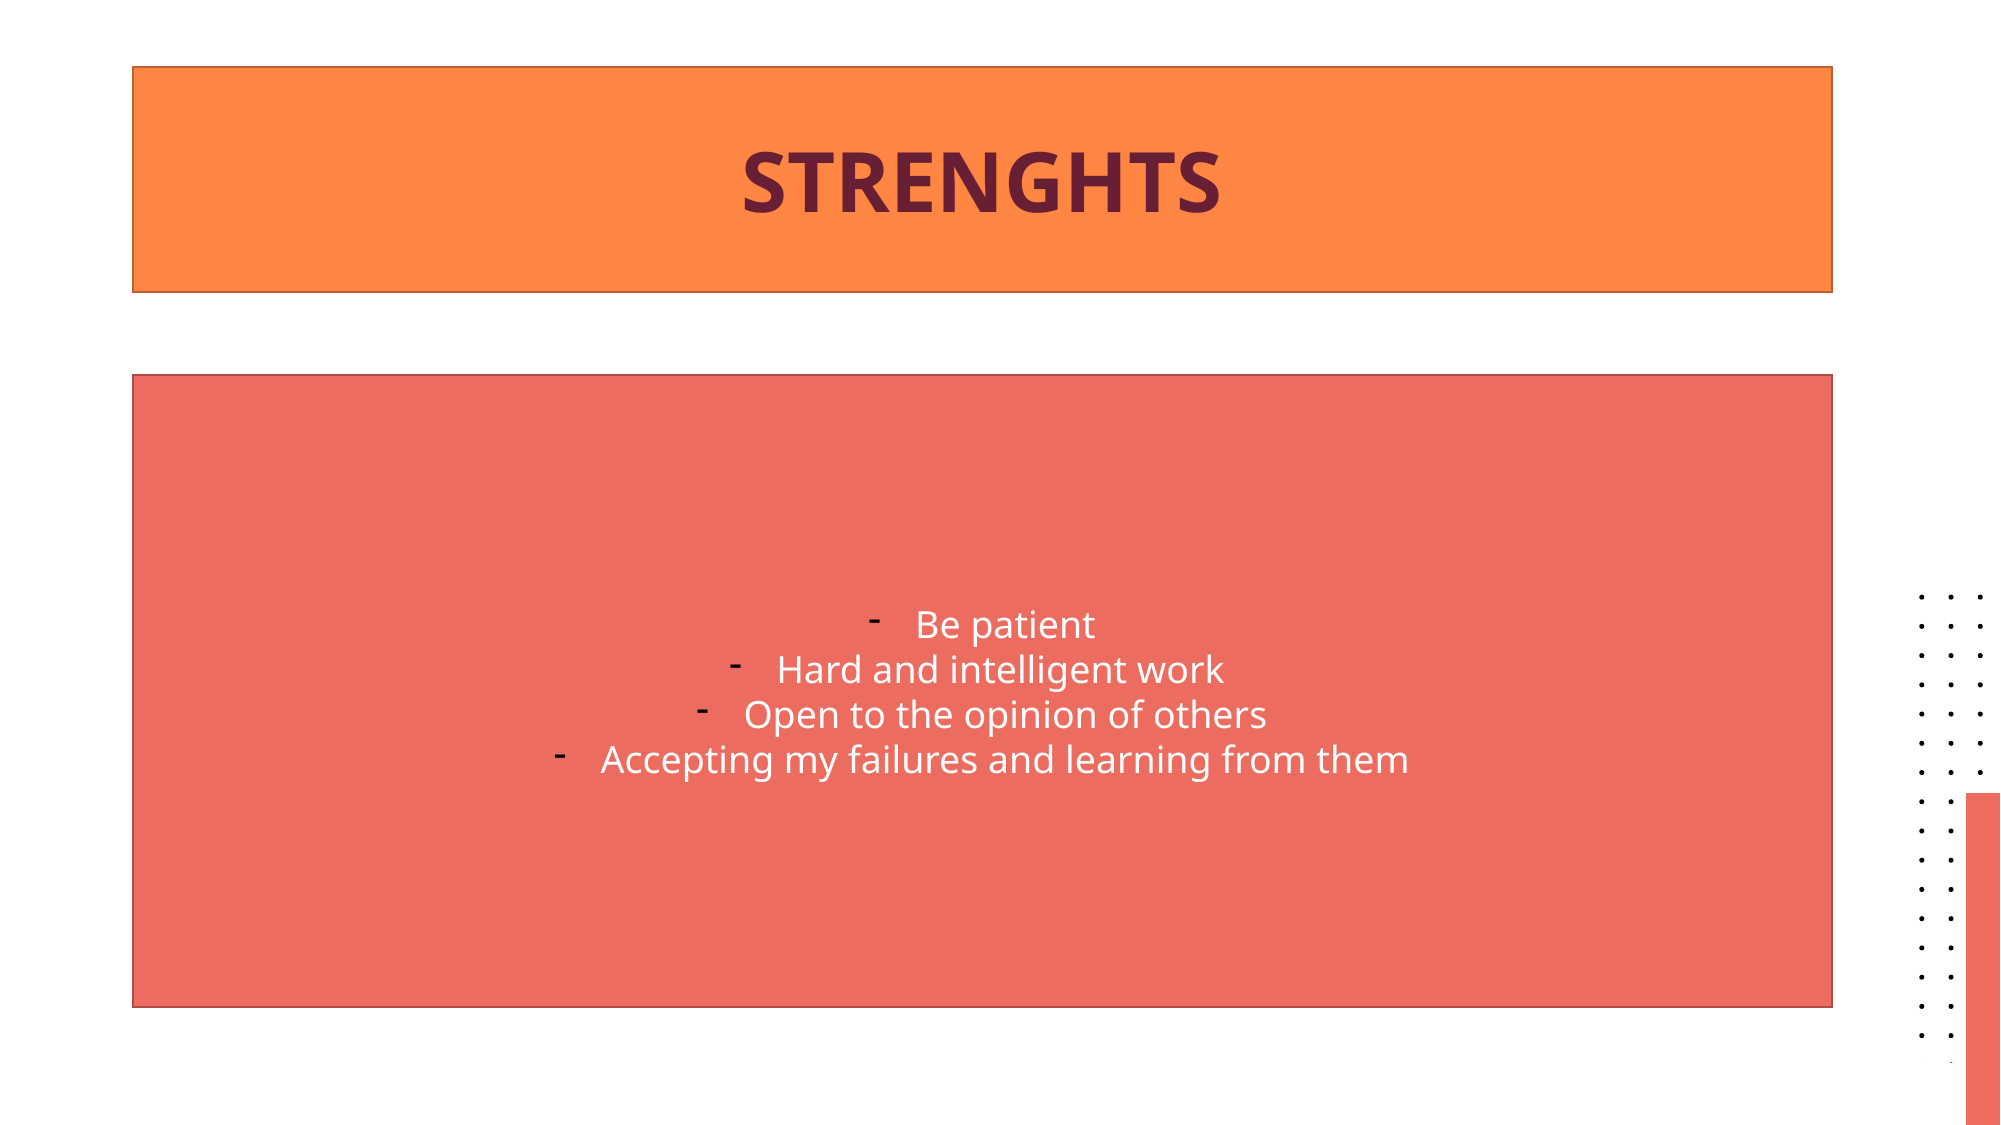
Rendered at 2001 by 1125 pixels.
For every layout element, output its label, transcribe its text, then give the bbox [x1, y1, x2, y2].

text_box Be patient Hard and intelligent work Open to the opinion of others Accepting my failures and learning from them [133, 375, 1832, 1007]
text_box STRENGHTS [133, 67, 1832, 292]
